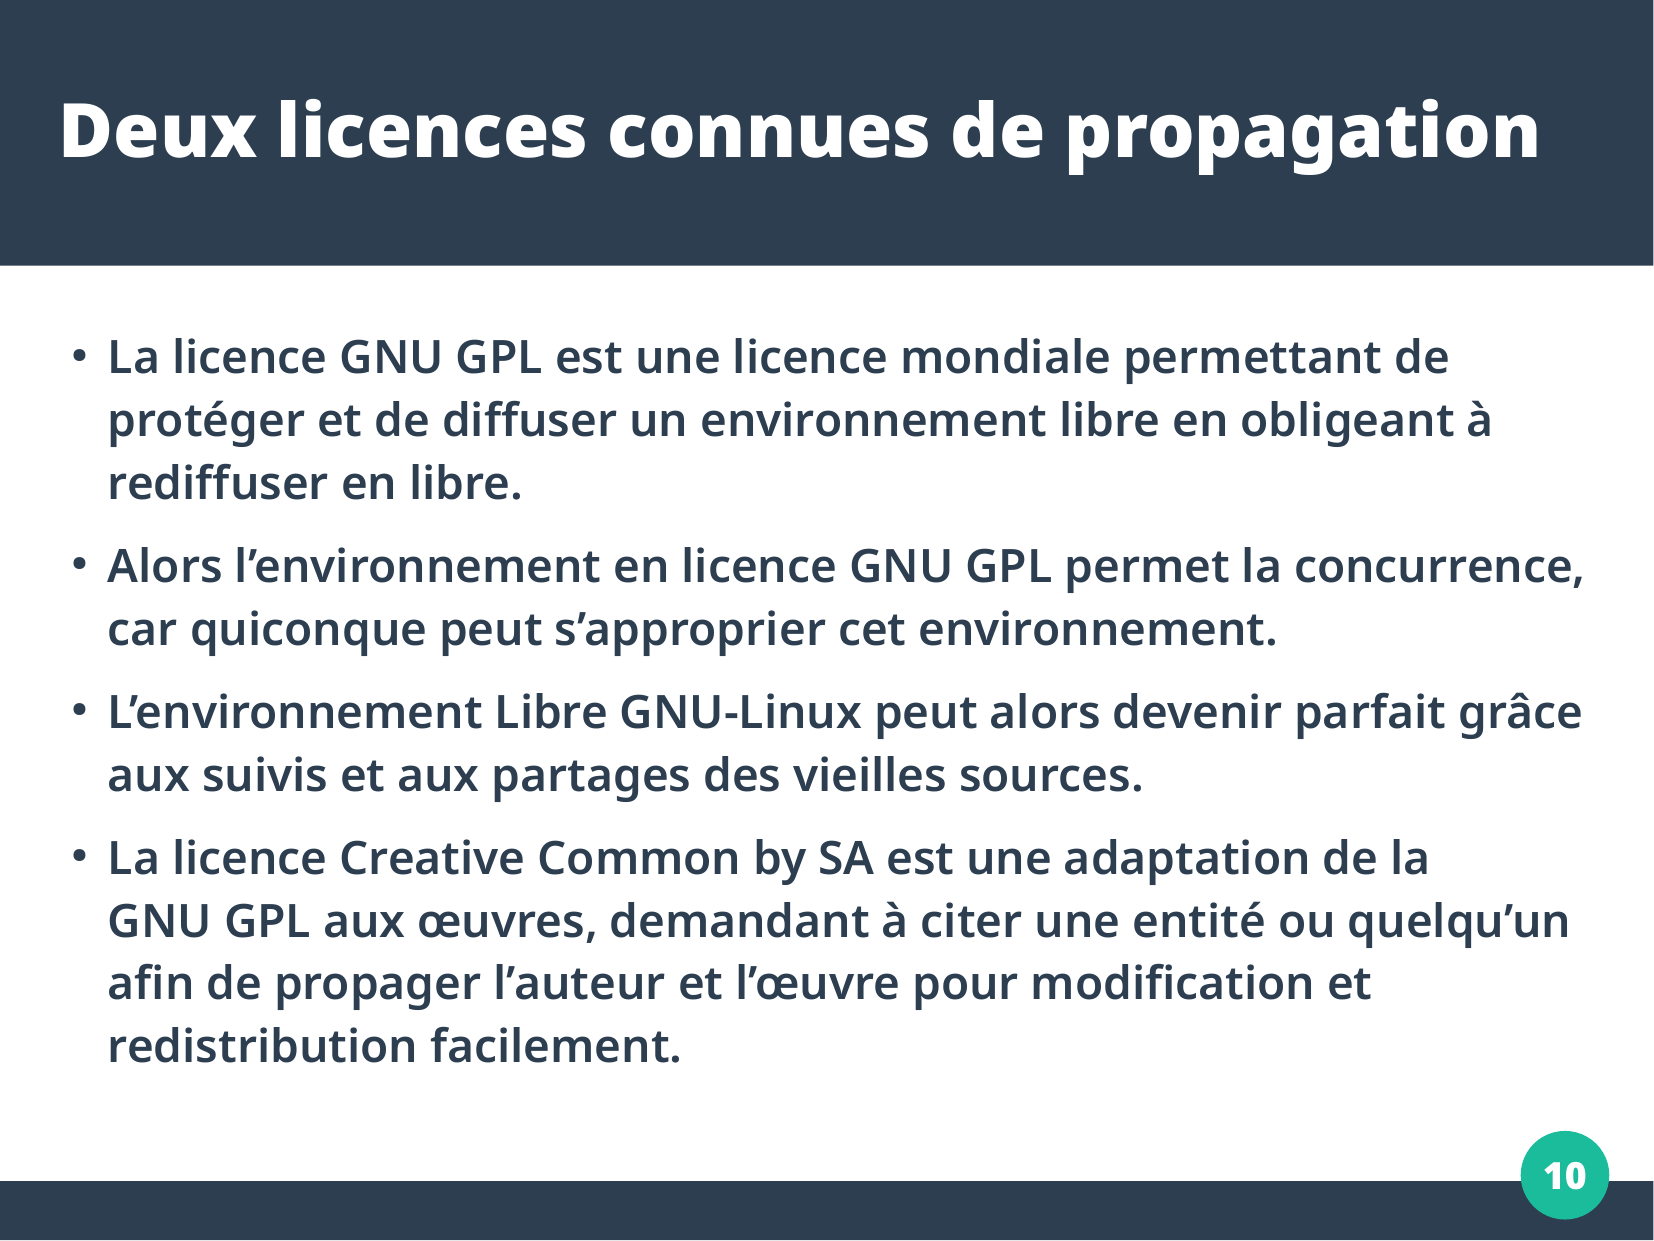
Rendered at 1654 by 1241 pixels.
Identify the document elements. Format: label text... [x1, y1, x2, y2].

title Deux licences connues de propagation [59, 49, 1595, 207]
list La licence GNU GPL est une licence mondiale permettant de protéger et de diffuser un environnement libre en obligeant à rediffuser en libre. Alors l’environnement en licence GNU GPL permet la concurrence, car quiconque peut s’approprier cet environnement. L’environnement Libre GNU-Linux peut alors devenir parfait grâce aux suivis et aux partages des vieilles sources. La licence Creative Common by SA est une adaptation de la GNU GPL aux œuvres, demandant à citer une entité ou quelqu’un afin de propager l’auteur et l’œuvre pour modification et redistribution facilement. [59, 324, 1595, 1152]
